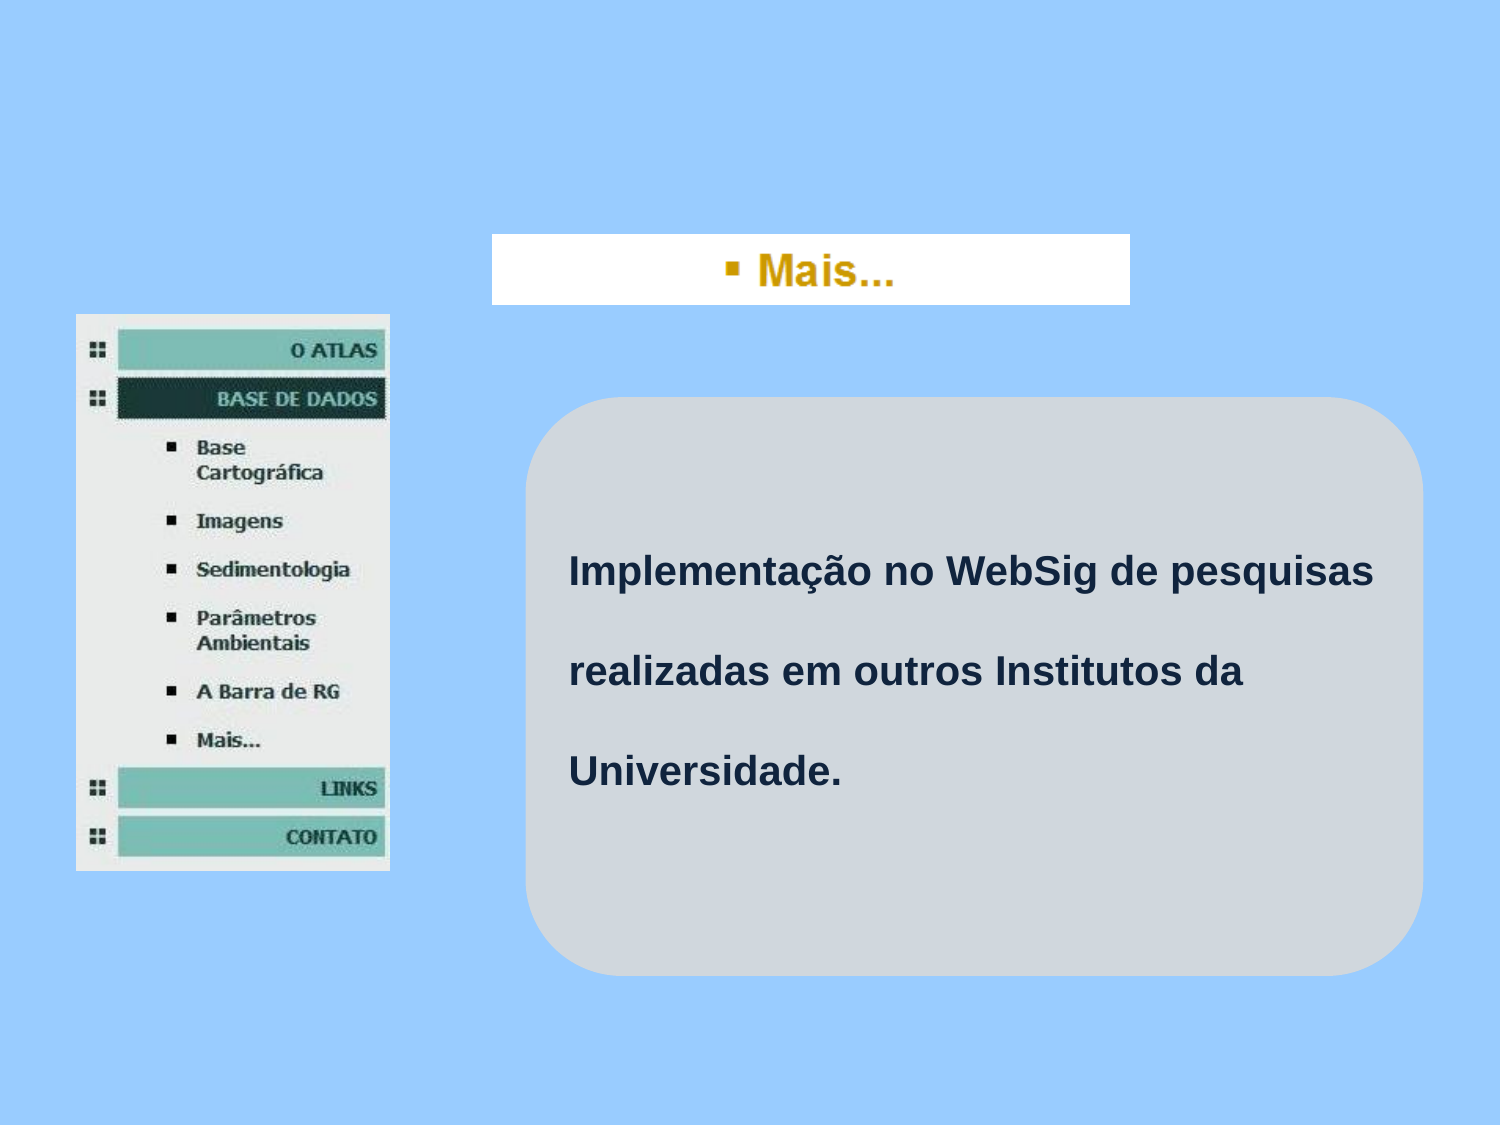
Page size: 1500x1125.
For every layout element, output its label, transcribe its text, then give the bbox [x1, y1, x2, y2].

picture [492, 234, 1130, 305]
text_box Implementação no WebSig de pesquisas realizadas em outros Institutos da Universidade. [525, 397, 1424, 976]
picture [76, 314, 390, 871]
